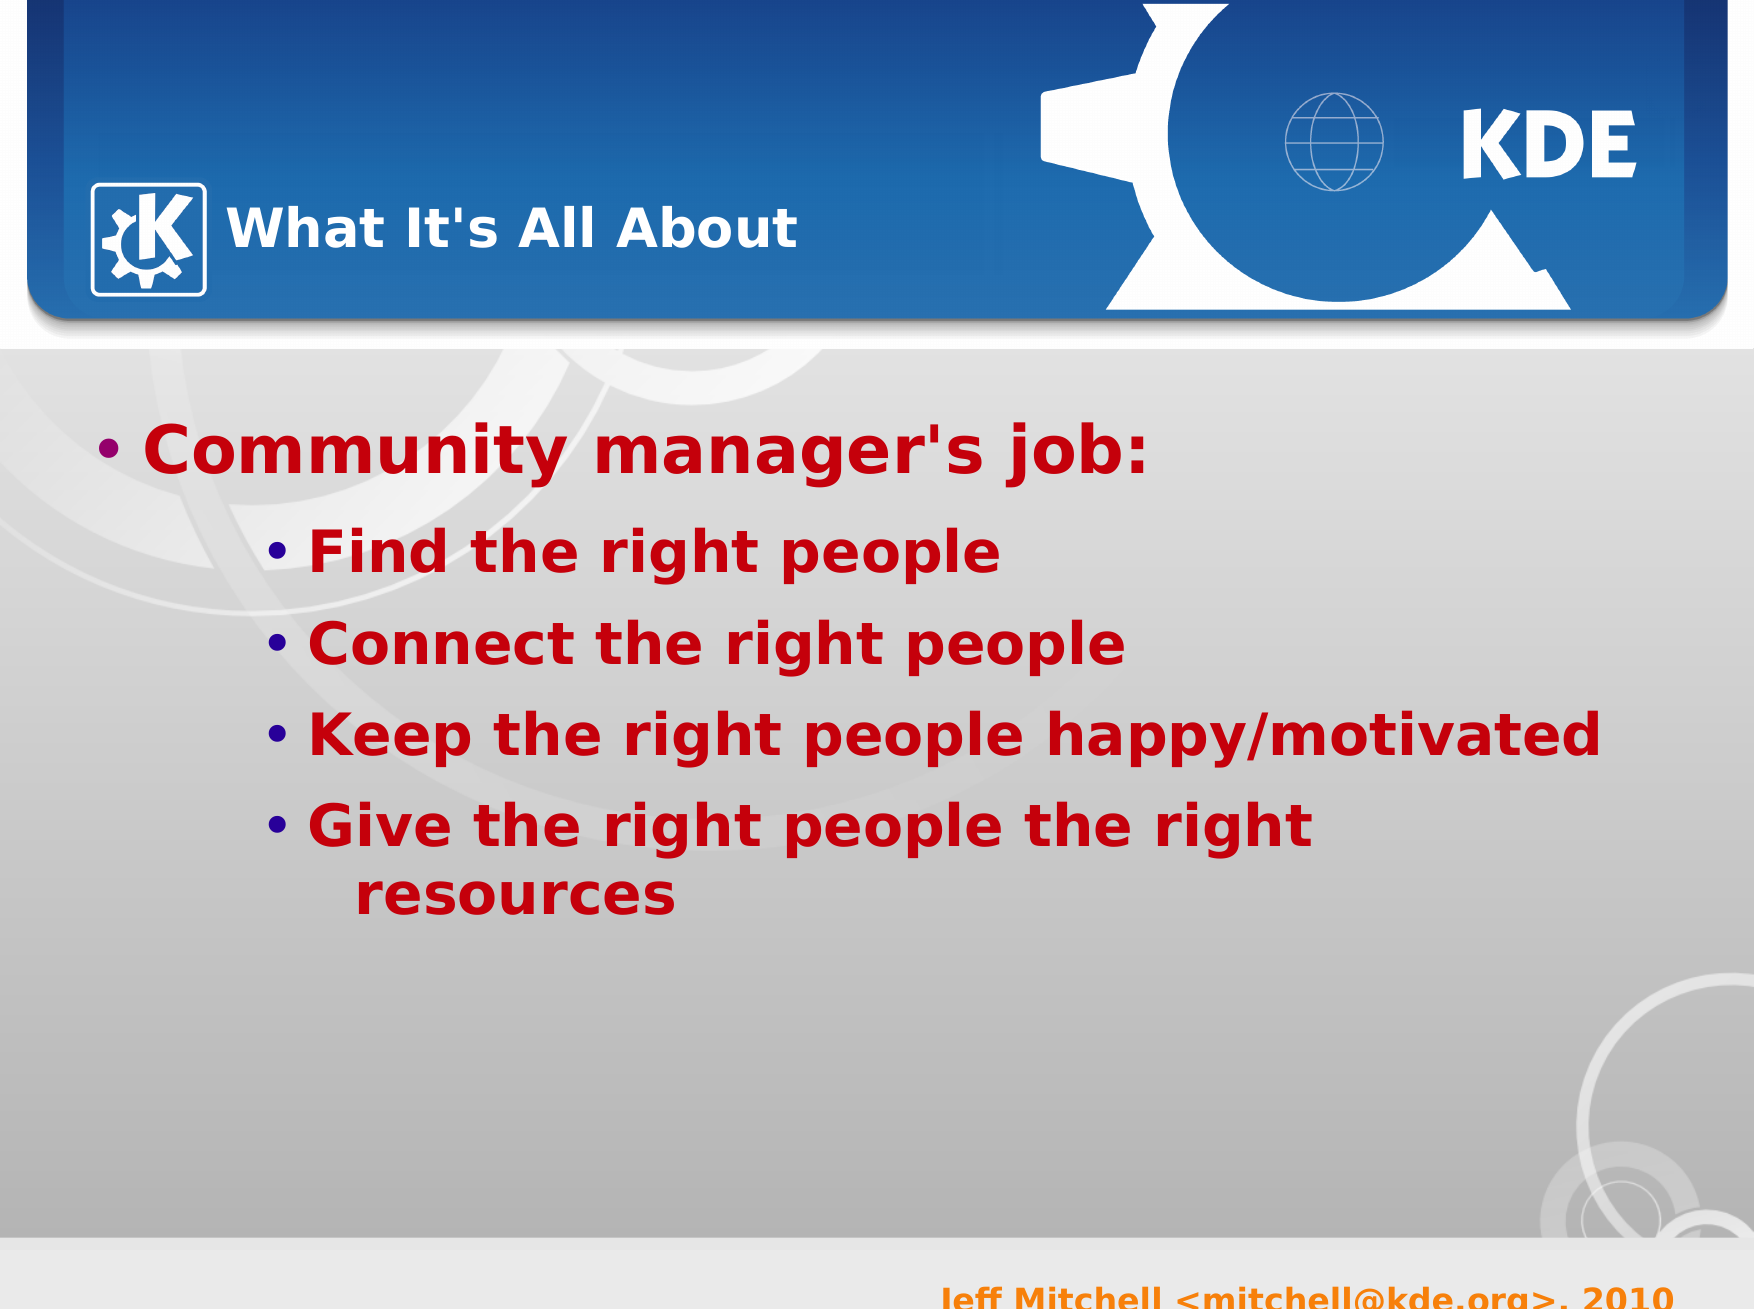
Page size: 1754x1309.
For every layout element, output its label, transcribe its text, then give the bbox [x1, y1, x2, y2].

title What It's All About [225, 194, 1126, 264]
list Community manager's job: Find the right people Connect the right people Keep the right people happy/motivated Give the right people the right resources [71, 411, 1651, 1148]
picture [0, 0, 1754, 1237]
